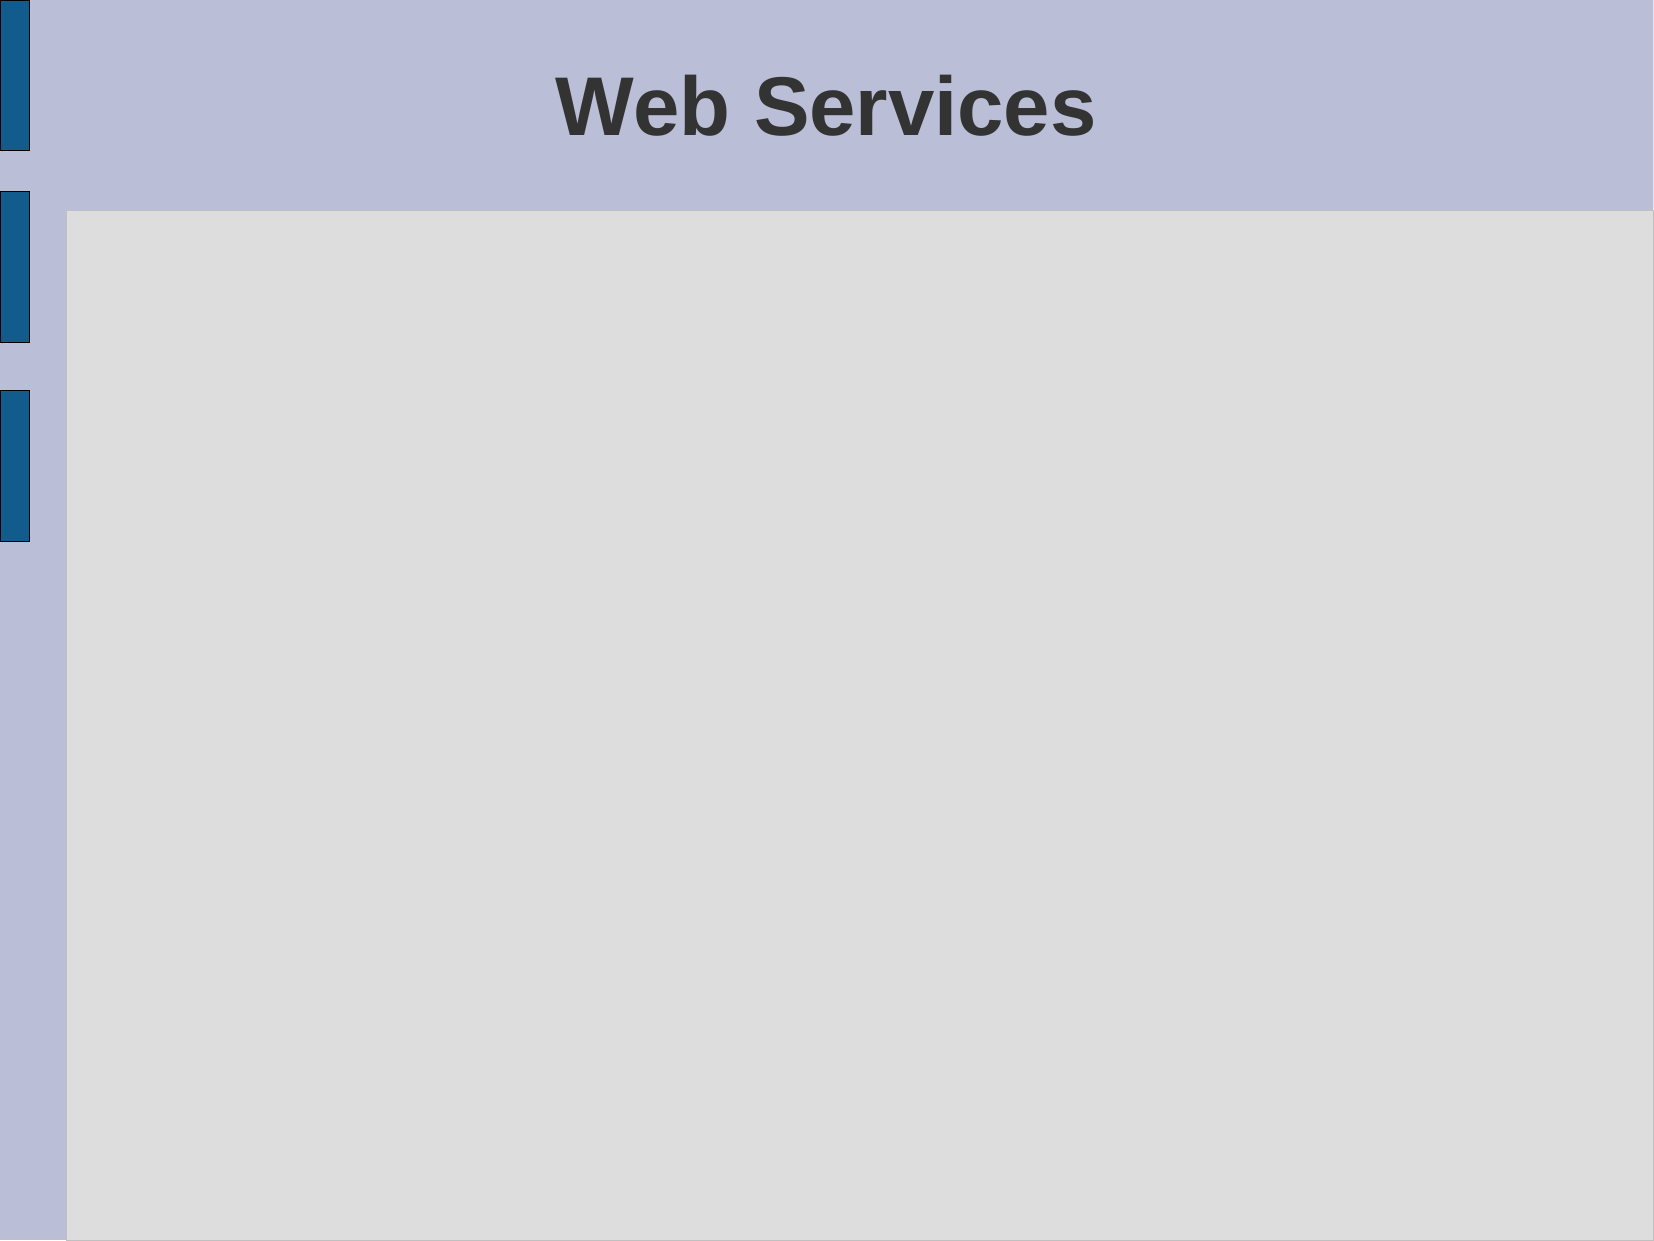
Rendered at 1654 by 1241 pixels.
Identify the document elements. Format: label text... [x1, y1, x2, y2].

title Web Services [120, 17, 1533, 196]
